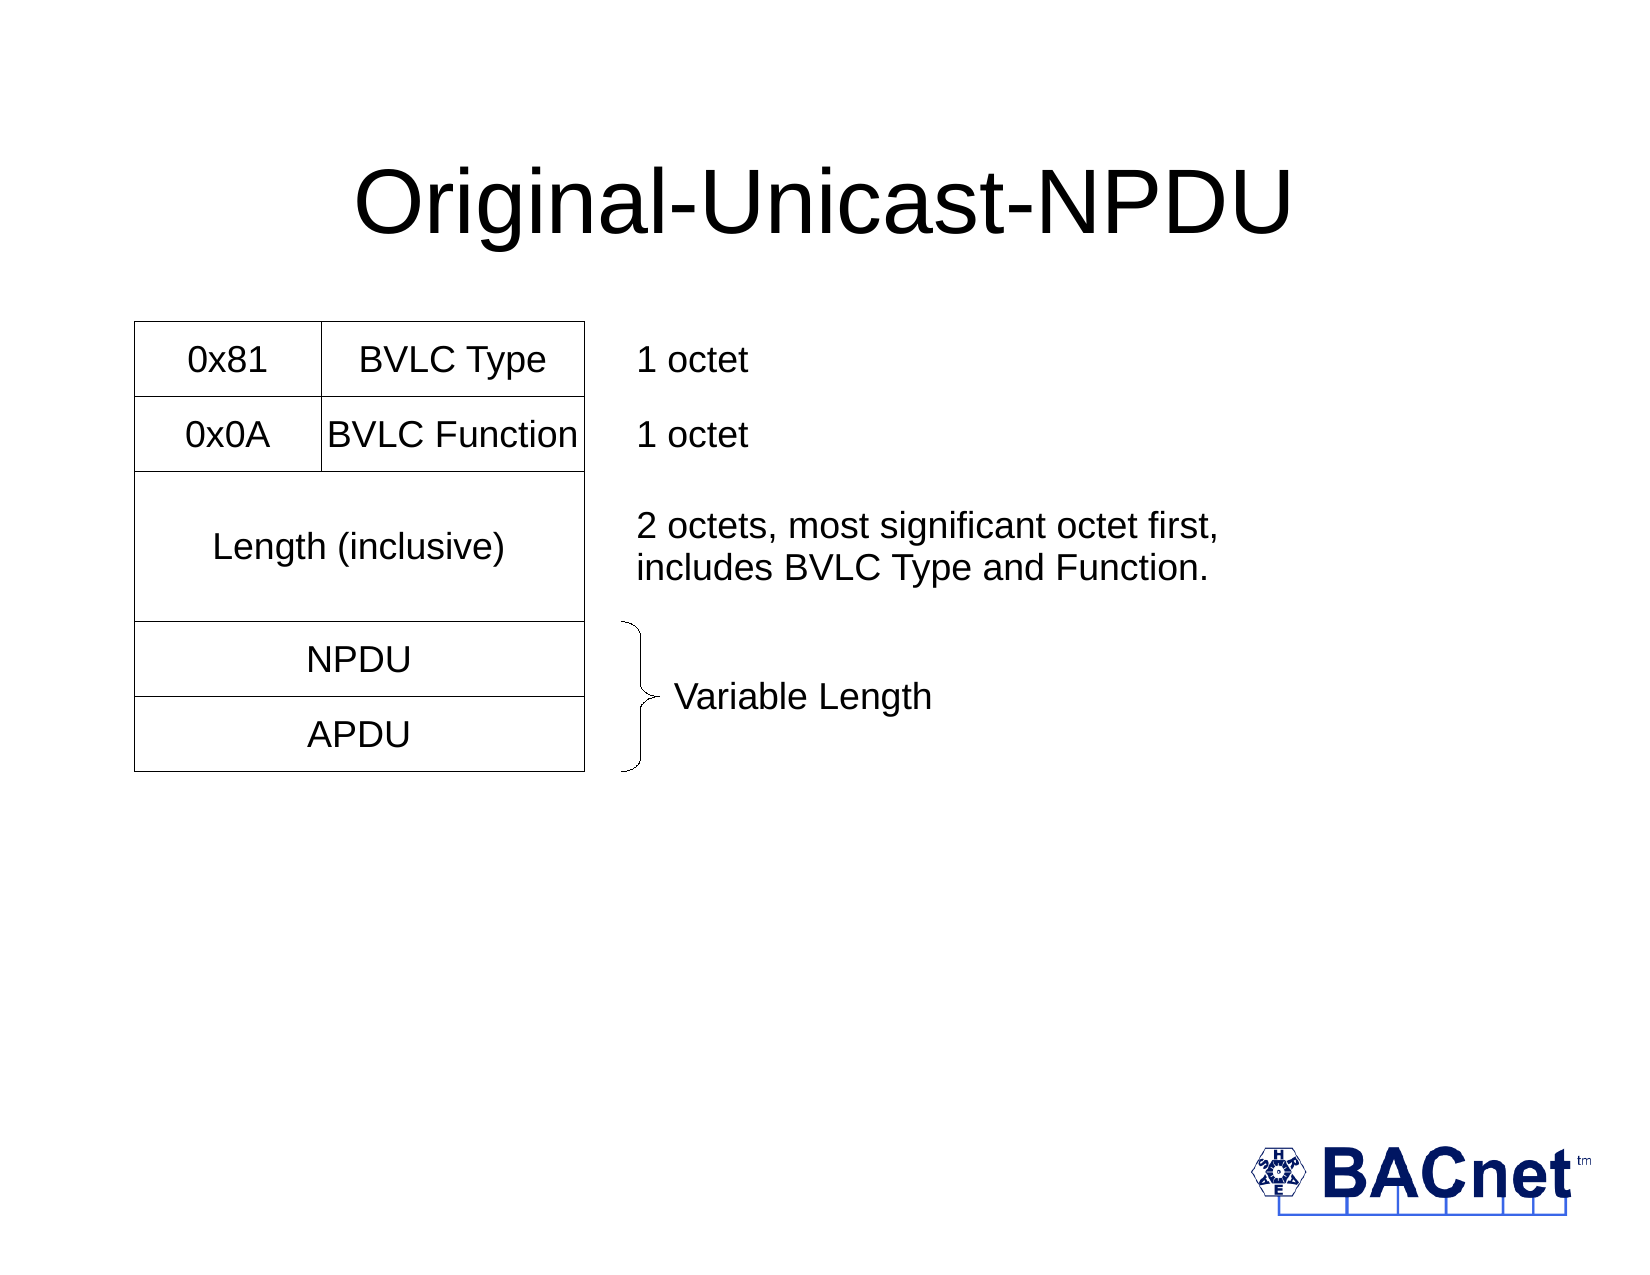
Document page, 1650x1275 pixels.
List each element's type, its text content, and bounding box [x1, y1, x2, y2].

text_box NPDU [134, 621, 585, 696]
text_box 1 octet [621, 396, 847, 472]
title Original-Unicast-NPDU [135, 105, 1515, 299]
text_box Variable Length [659, 659, 1185, 735]
text_box Length (inclusive) [134, 471, 585, 621]
text_box BVLC Function [322, 396, 585, 471]
picture [1251, 1146, 1591, 1216]
text_box BVLC Type [321, 321, 585, 396]
text_box 2 octets, most significant octet first, includes BVLC Type and Function. [621, 471, 1297, 622]
text_box 1 octet [621, 321, 847, 396]
text_box 0x0A [134, 396, 322, 472]
text_box 0x81 [134, 321, 321, 396]
text_box APDU [134, 696, 585, 772]
